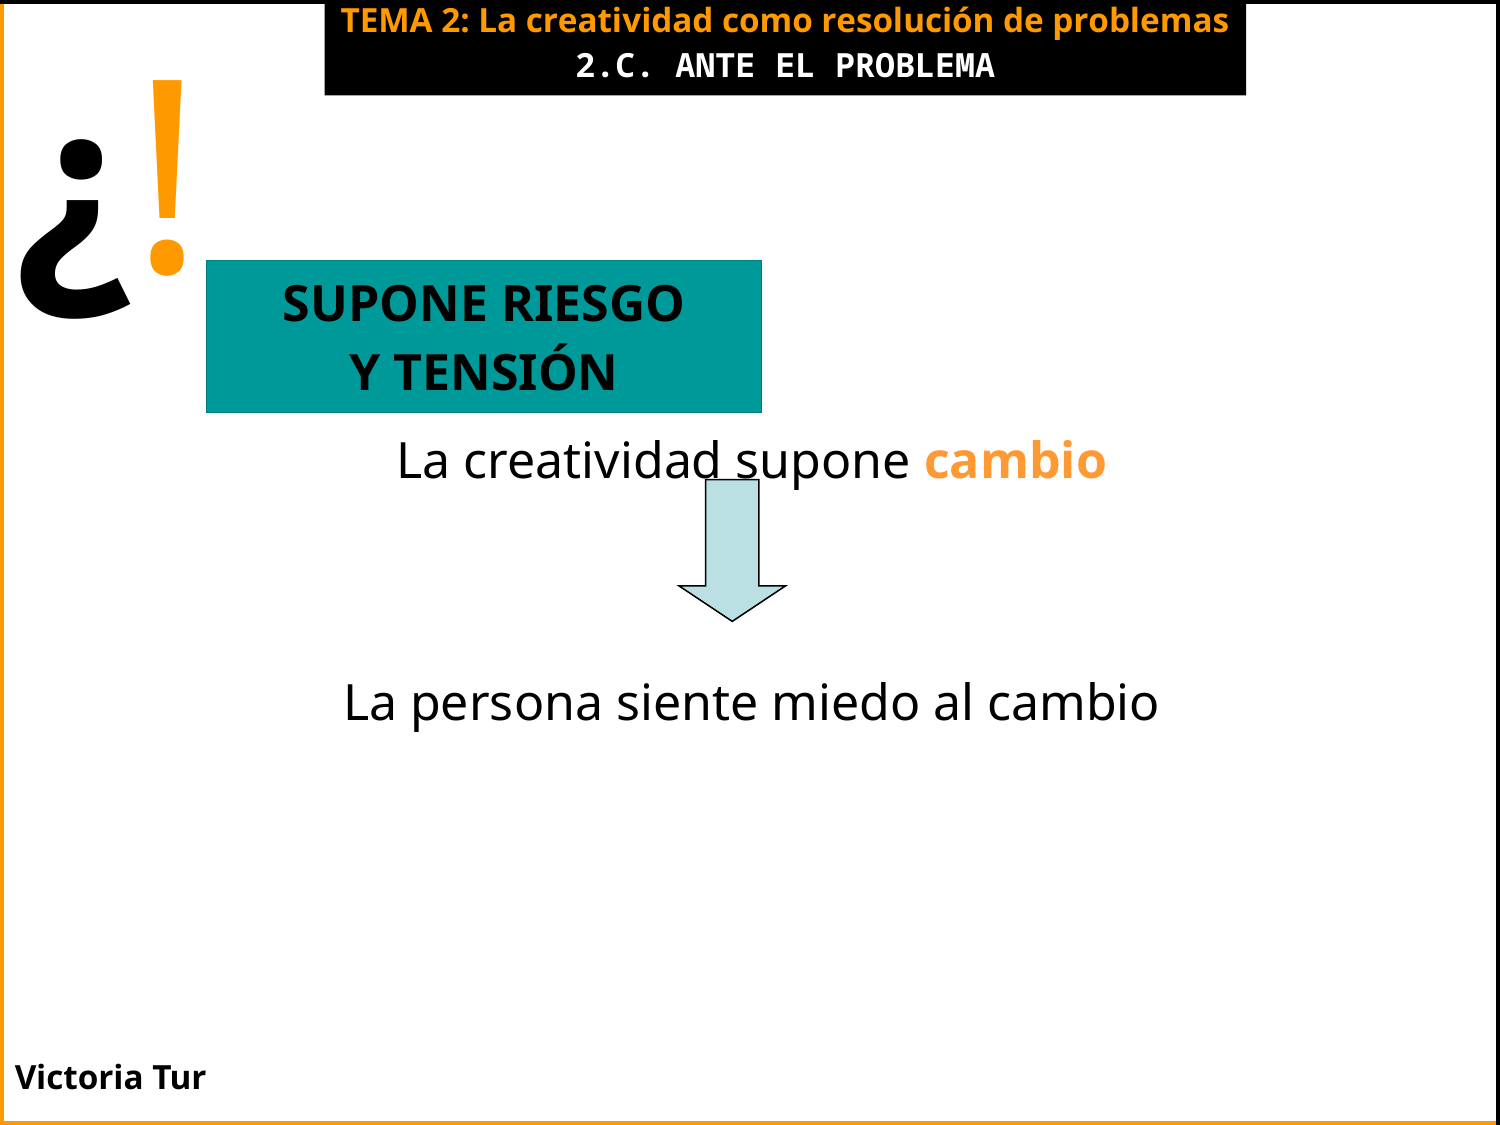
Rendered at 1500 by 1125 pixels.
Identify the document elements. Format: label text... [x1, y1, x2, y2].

list La creatividad supone cambio La persona siente miedo al cambio [76, 255, 1427, 998]
text_box [679, 479, 786, 622]
text_box SUPONE RIESGO Y TENSIÓN [206, 260, 762, 413]
